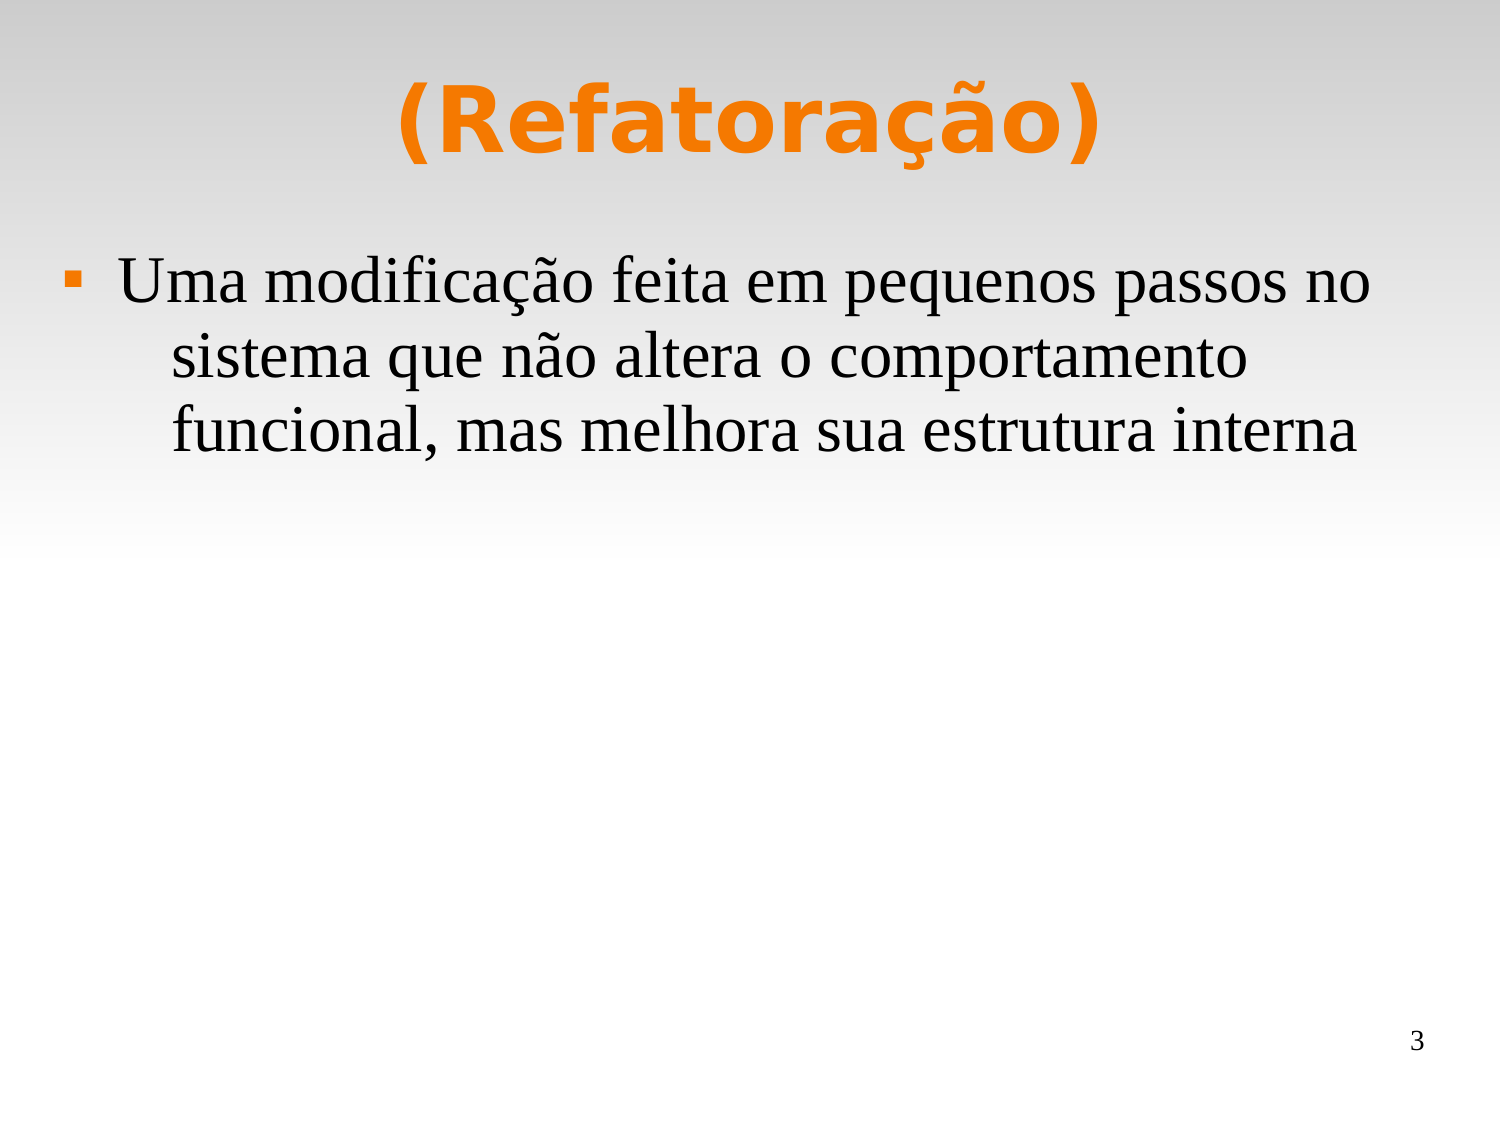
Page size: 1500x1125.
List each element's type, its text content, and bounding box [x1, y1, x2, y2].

title (Refatoração)‏ [29, 38, 1471, 204]
list Uma modificação feita em pequenos passos no sistema que não altera o comportamento funcional, mas melhora sua estrutura interna [29, 243, 1471, 1033]
